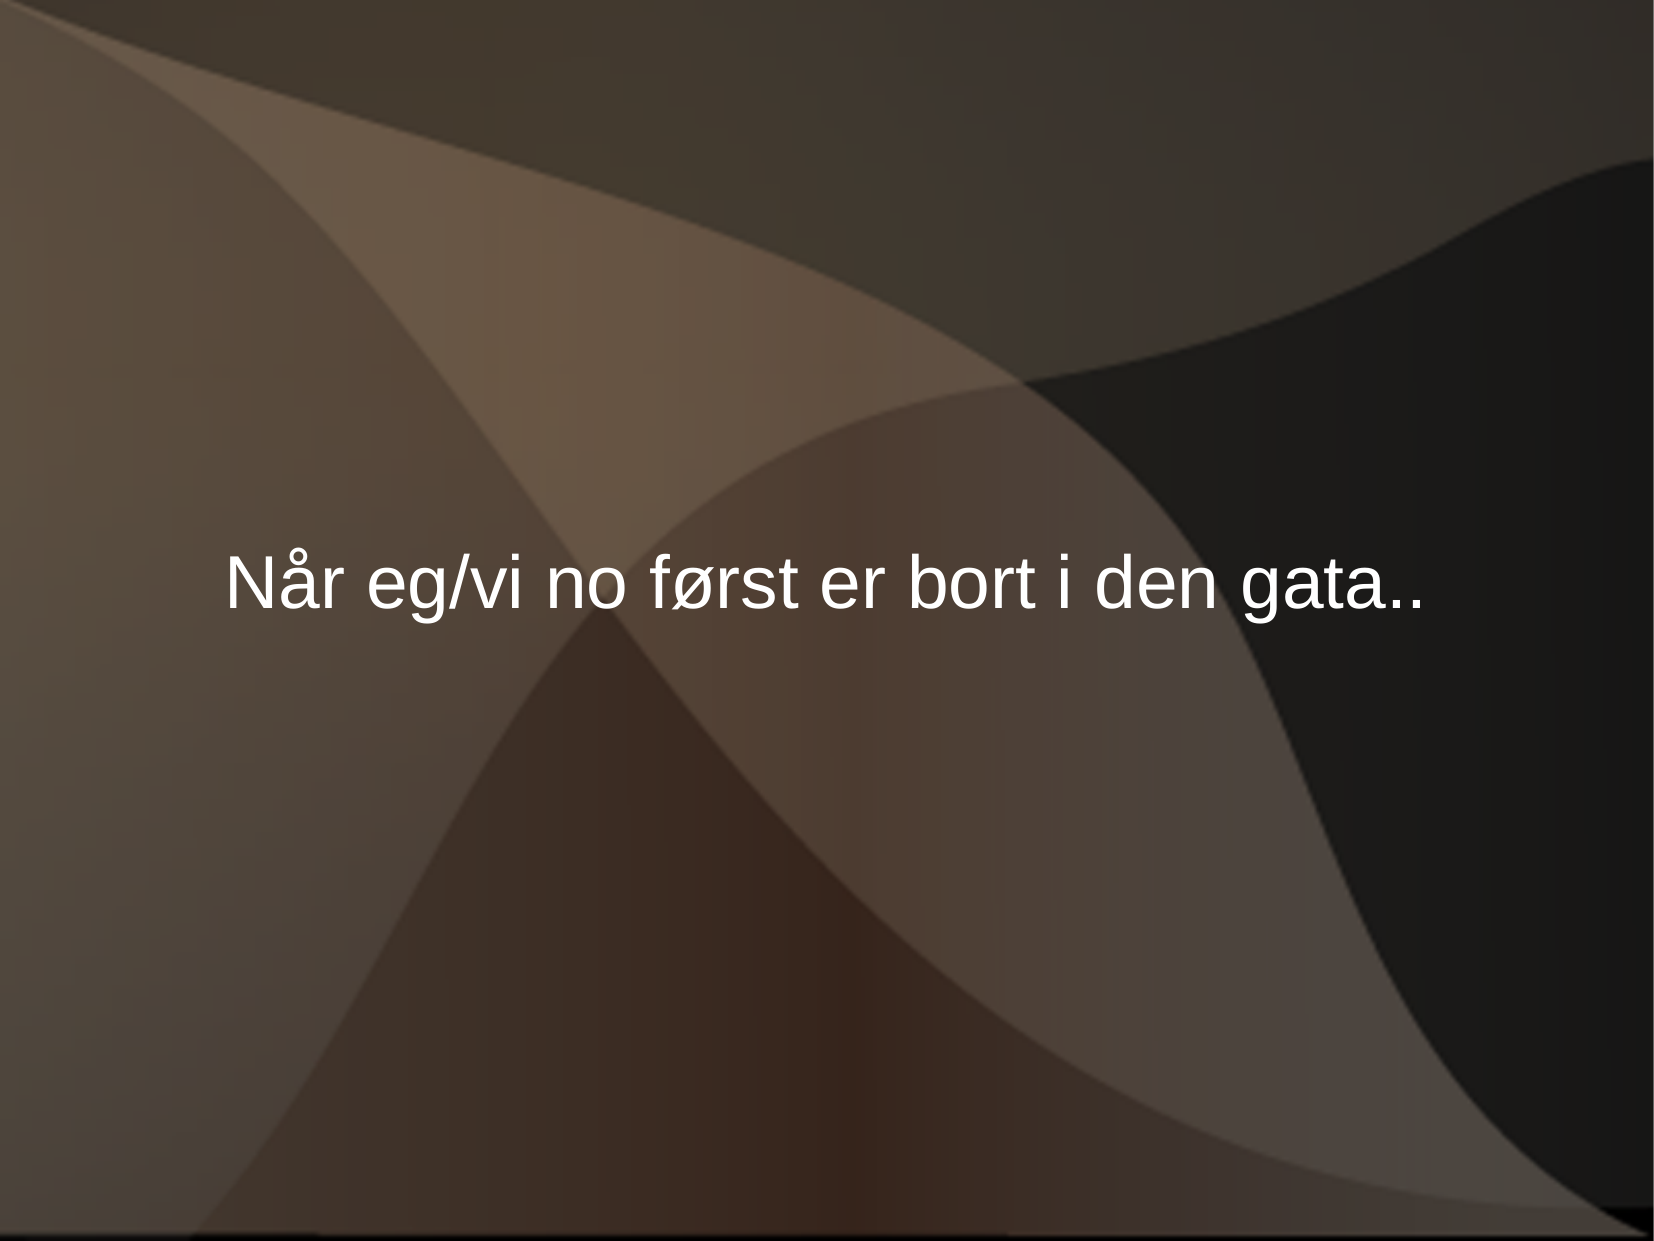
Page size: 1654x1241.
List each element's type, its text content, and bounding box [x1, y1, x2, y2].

subtitle Når eg/vi no først er bort i den gata.. [82, 49, 1571, 1109]
